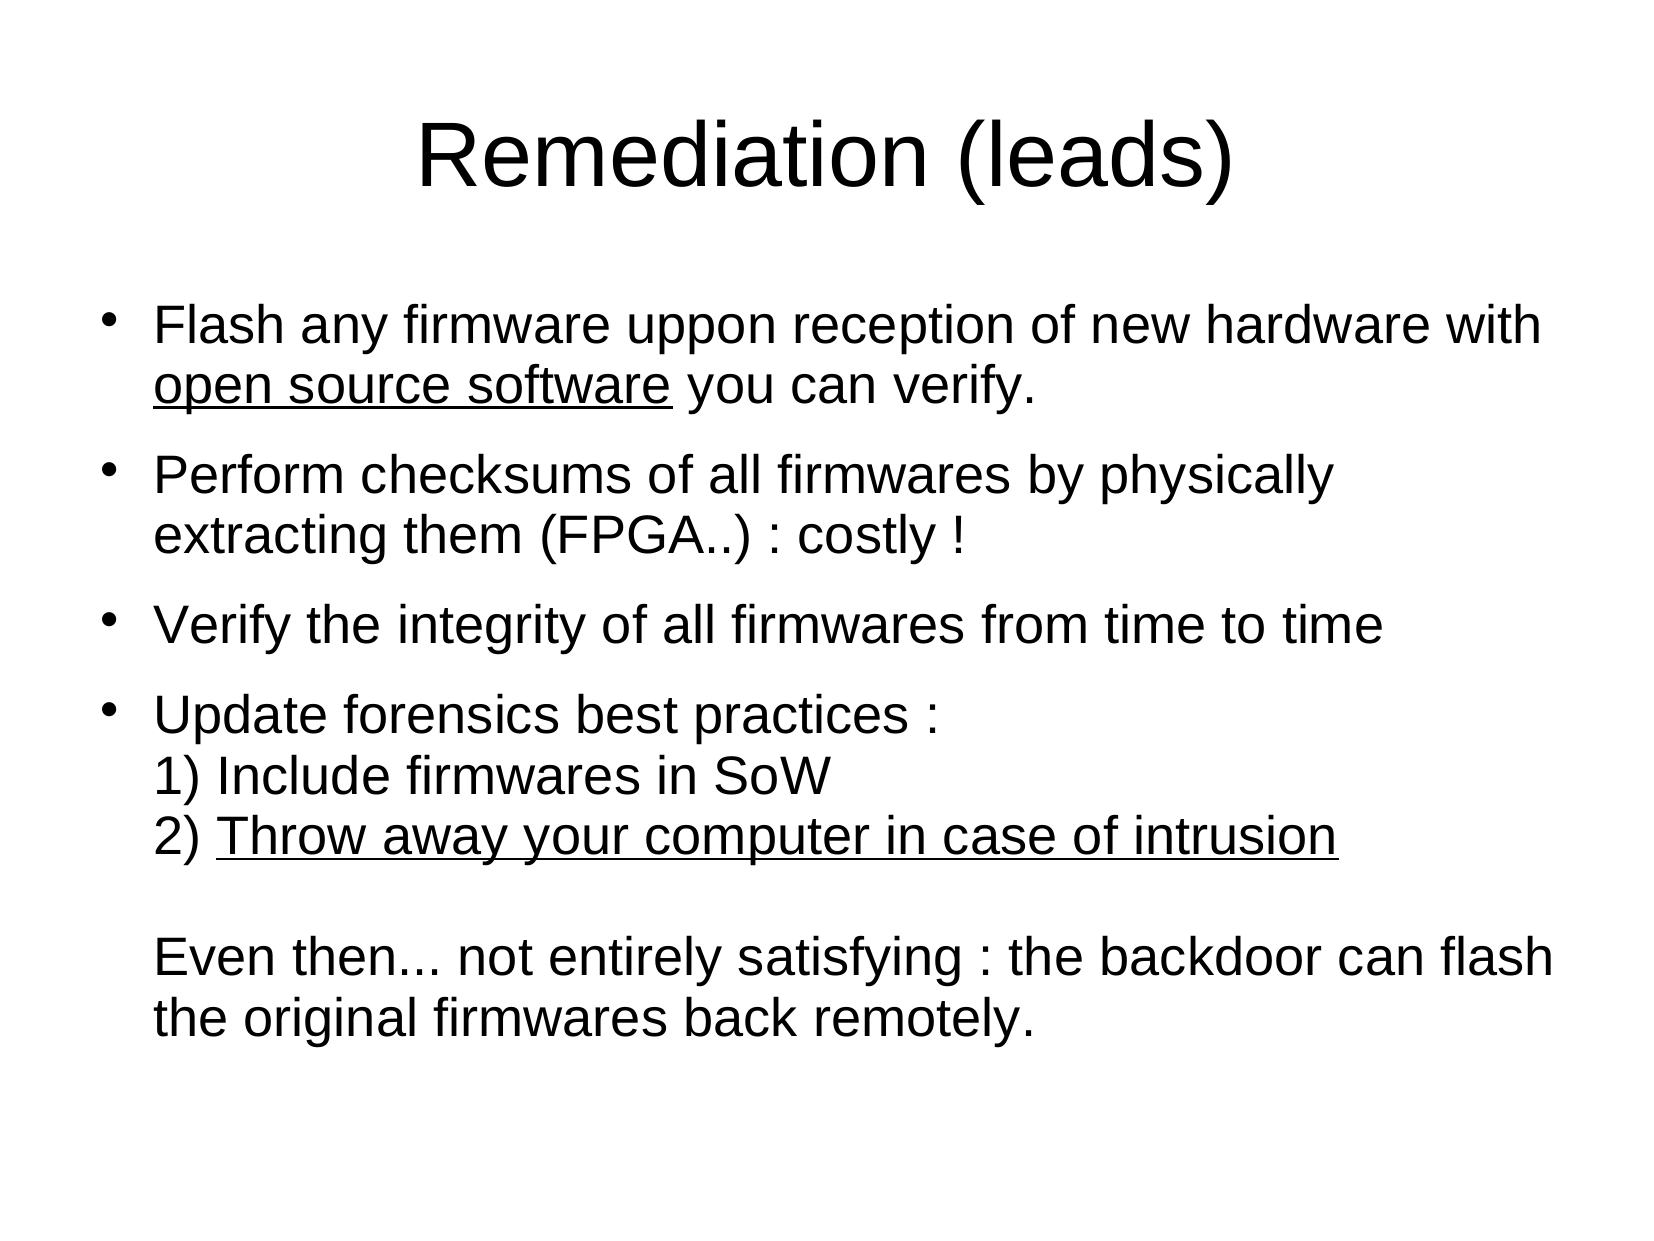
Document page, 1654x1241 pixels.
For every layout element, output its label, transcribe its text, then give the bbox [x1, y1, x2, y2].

title Remediation (leads) [82, 49, 1571, 257]
list Flash any firmware uppon reception of new hardware with open source software you can verify. Perform checksums of all firmwares by physically extracting them (FPGA..) : costly ! Verify the integrity of all firmwares from time to time Update forensics best practices : 1) Include firmwares in SoW 2) Throw away your computer in case of intrusion Even then... not entirely satisfying : the backdoor can flash the original firmwares back remotely. [82, 290, 1571, 1109]
